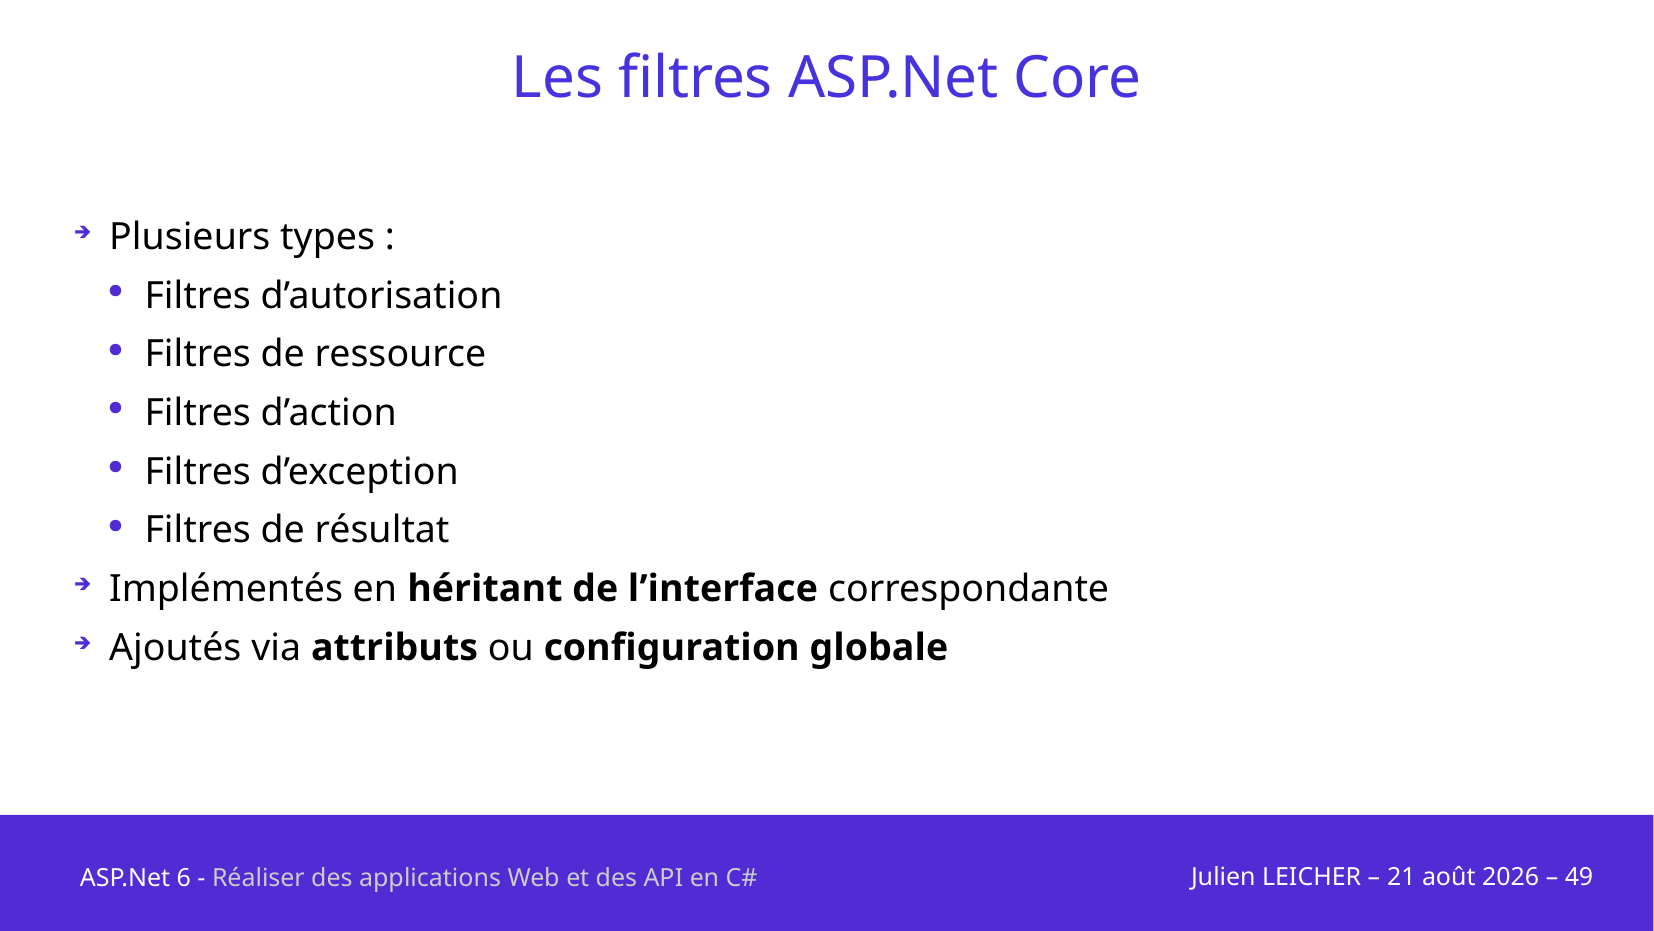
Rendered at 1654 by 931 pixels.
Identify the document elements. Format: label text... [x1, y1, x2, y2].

text_box Julien LEICHER – 28 févr. 2022 – <numéro> [0, 814, 1654, 931]
text_box Plusieurs types : Filtres d’autorisation Filtres de ressource Filtres d’action Filtres d’exception Filtres de résultat Implémentés en héritant de l’interface correspondante Ajoutés via attributs ou configuration globale [59, 194, 1595, 678]
text_box Les filtres ASP.Net Core [0, 27, 1654, 113]
text_box ASP.Net 6 - Réaliser des applications Web et des API en C# [64, 852, 798, 898]
